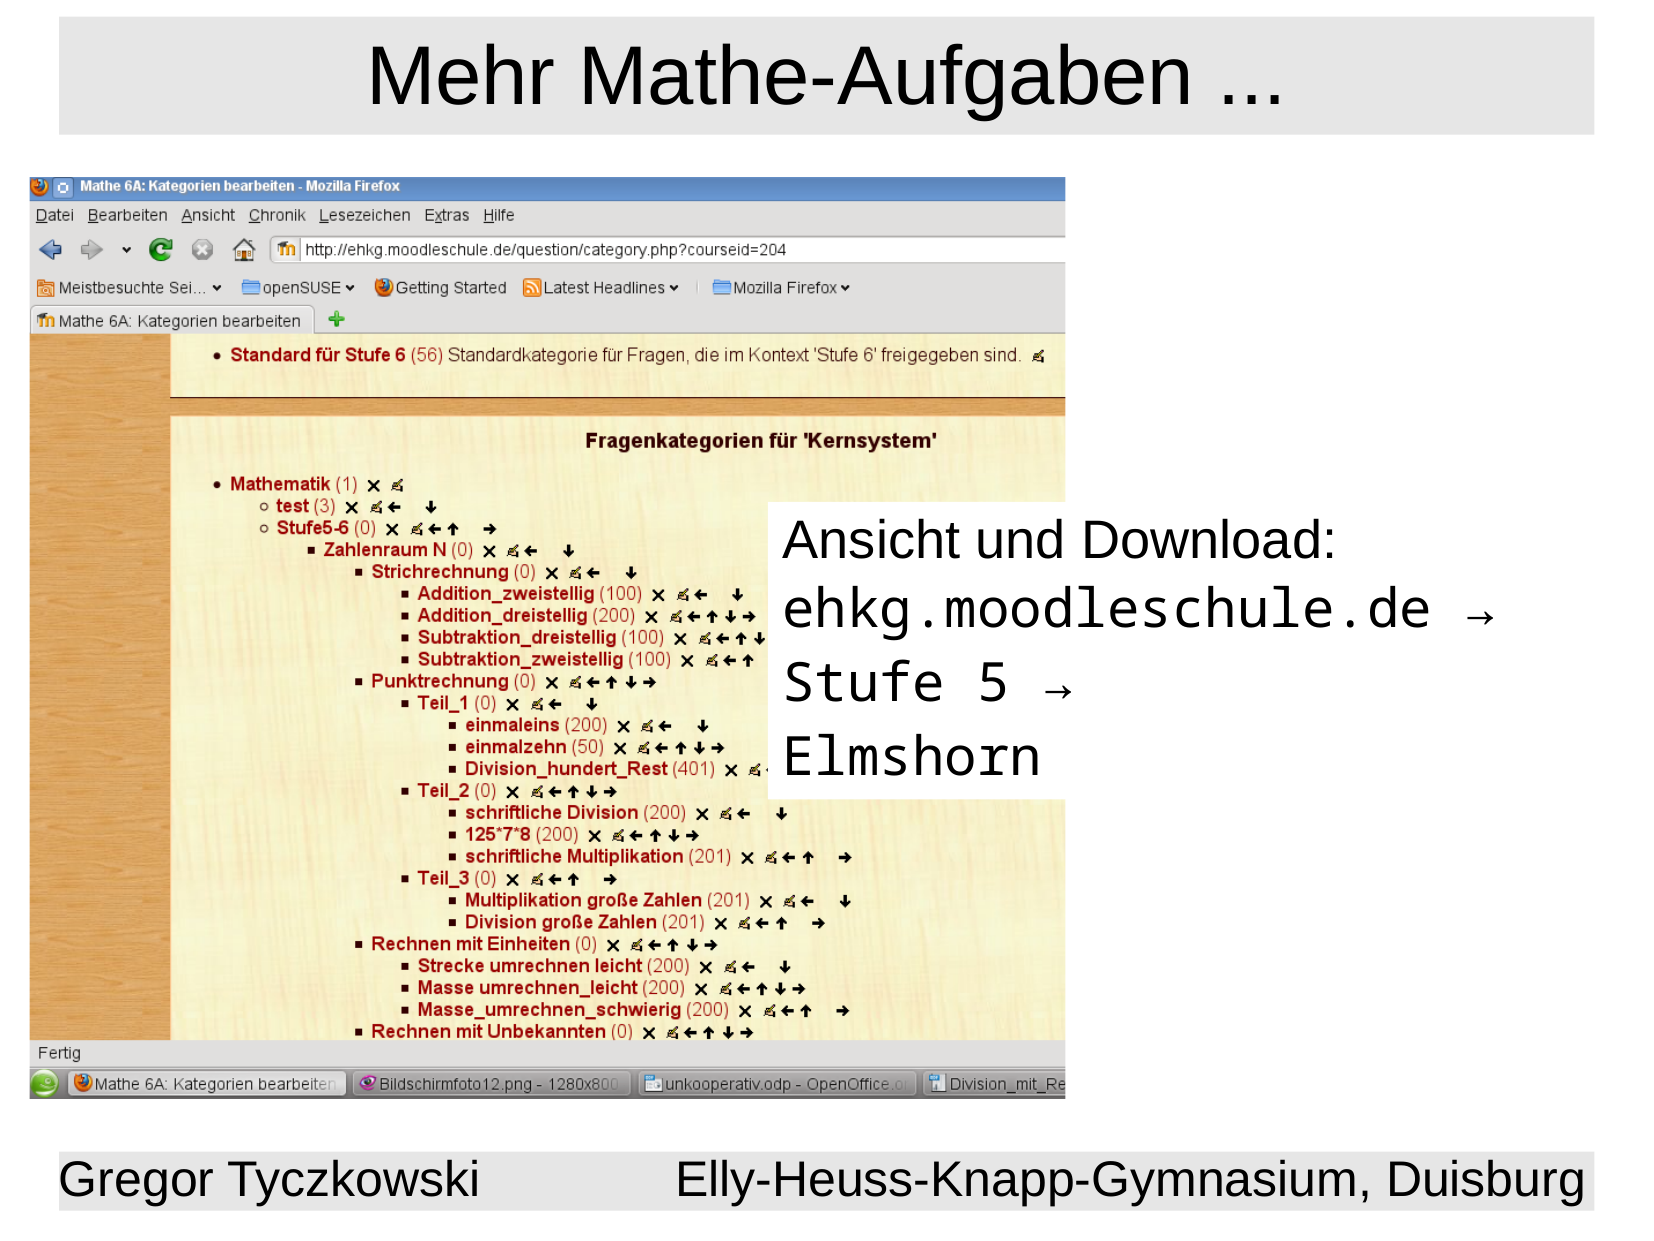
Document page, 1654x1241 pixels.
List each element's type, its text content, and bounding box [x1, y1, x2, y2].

title Mehr Mathe-Aufgaben ... [59, 16, 1595, 135]
picture [29, 177, 1066, 1100]
list Gregor Tyczkowski Elly-Heuss-Knapp-Gymnasium, Duisburg [59, 1151, 1595, 1211]
text_box Ansicht und Download: ehkg.moodleschule.de → Stufe 5 → Elmshorn [767, 501, 1513, 762]
